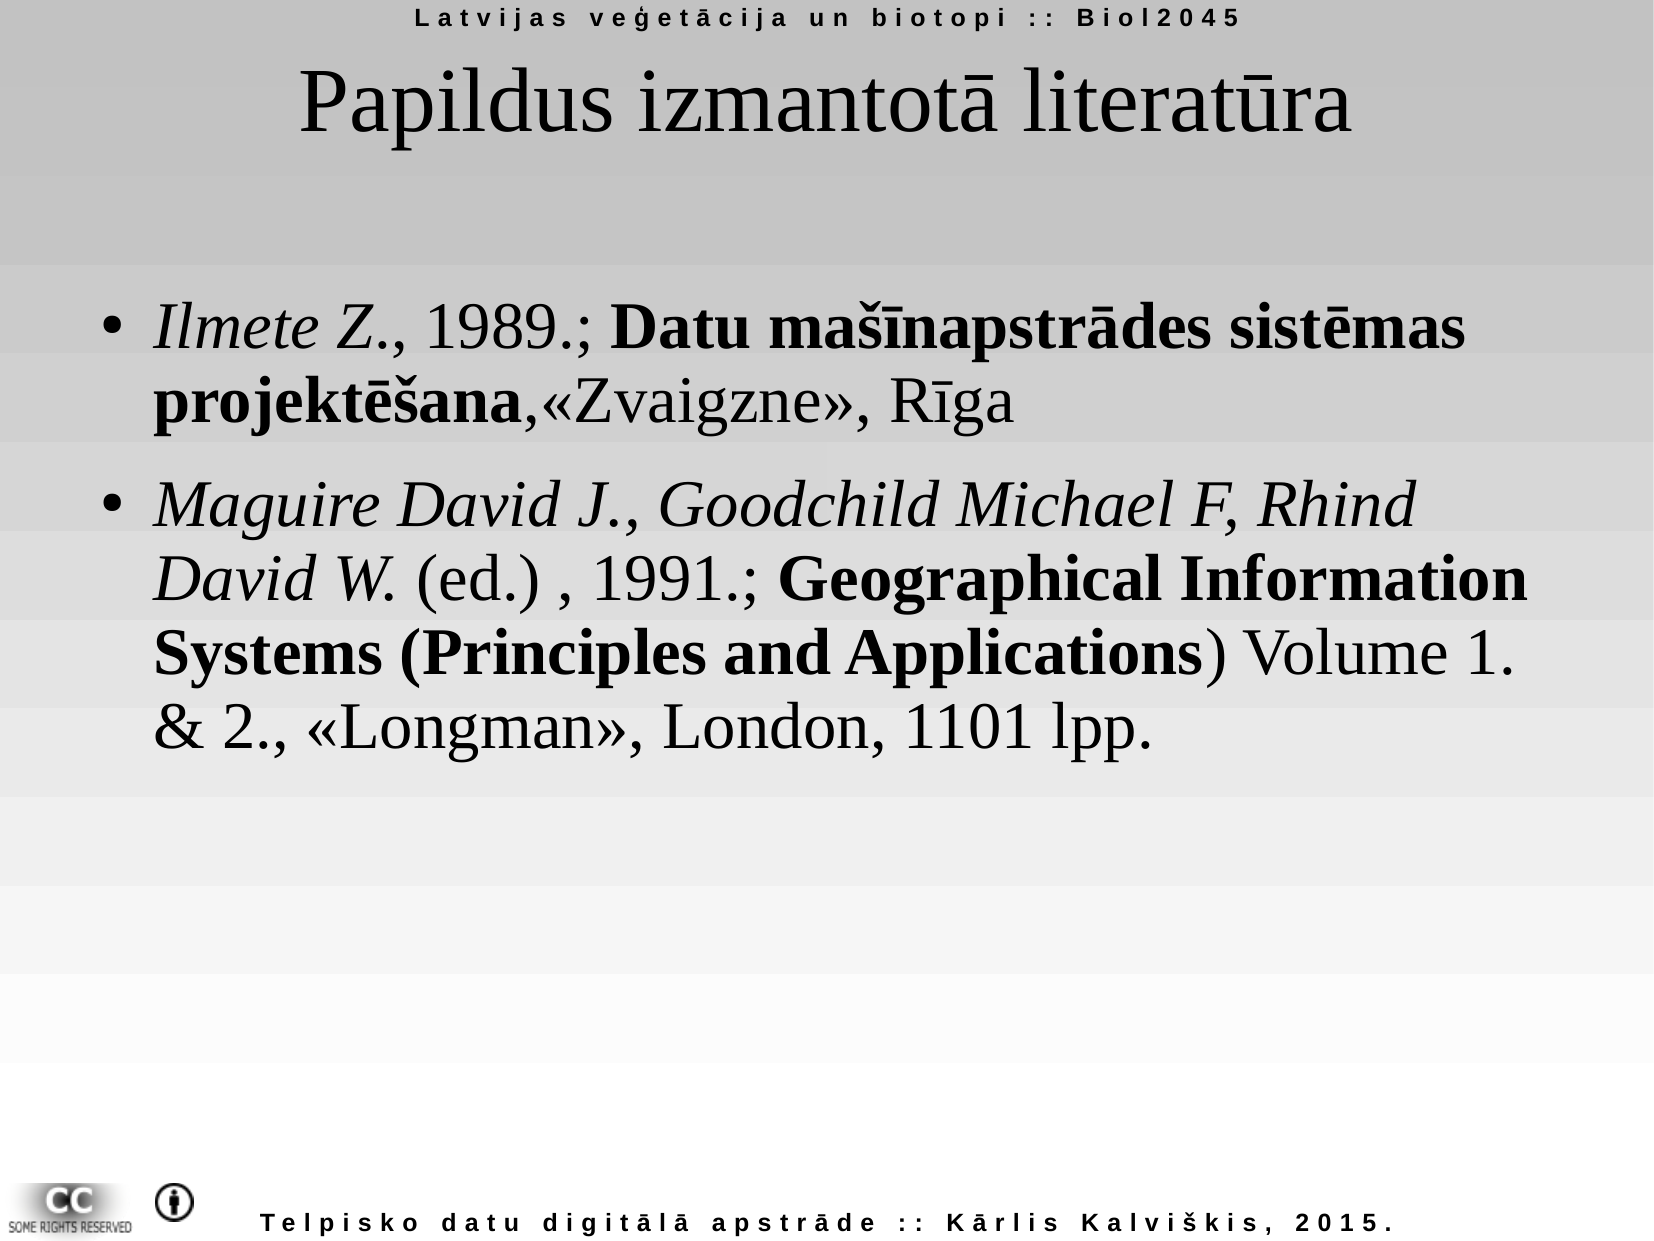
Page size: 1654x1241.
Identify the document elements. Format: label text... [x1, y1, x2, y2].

picture [0, 0, 1654, 1241]
list Ilmete Z., 1989.; Datu mašīnapstrādes sistēmas projektēšana,«Zvaigzne», Rīga Maguire David J., Goodchild Michael F, Rhind David W. (ed.) , 1991.; Geographical Information Systems (Principles and Applications) Volume 1. & 2., «Longman», London, 1101 lpp. [82, 289, 1571, 1113]
title Papildus izmantotā literatūra [29, 49, 1625, 296]
